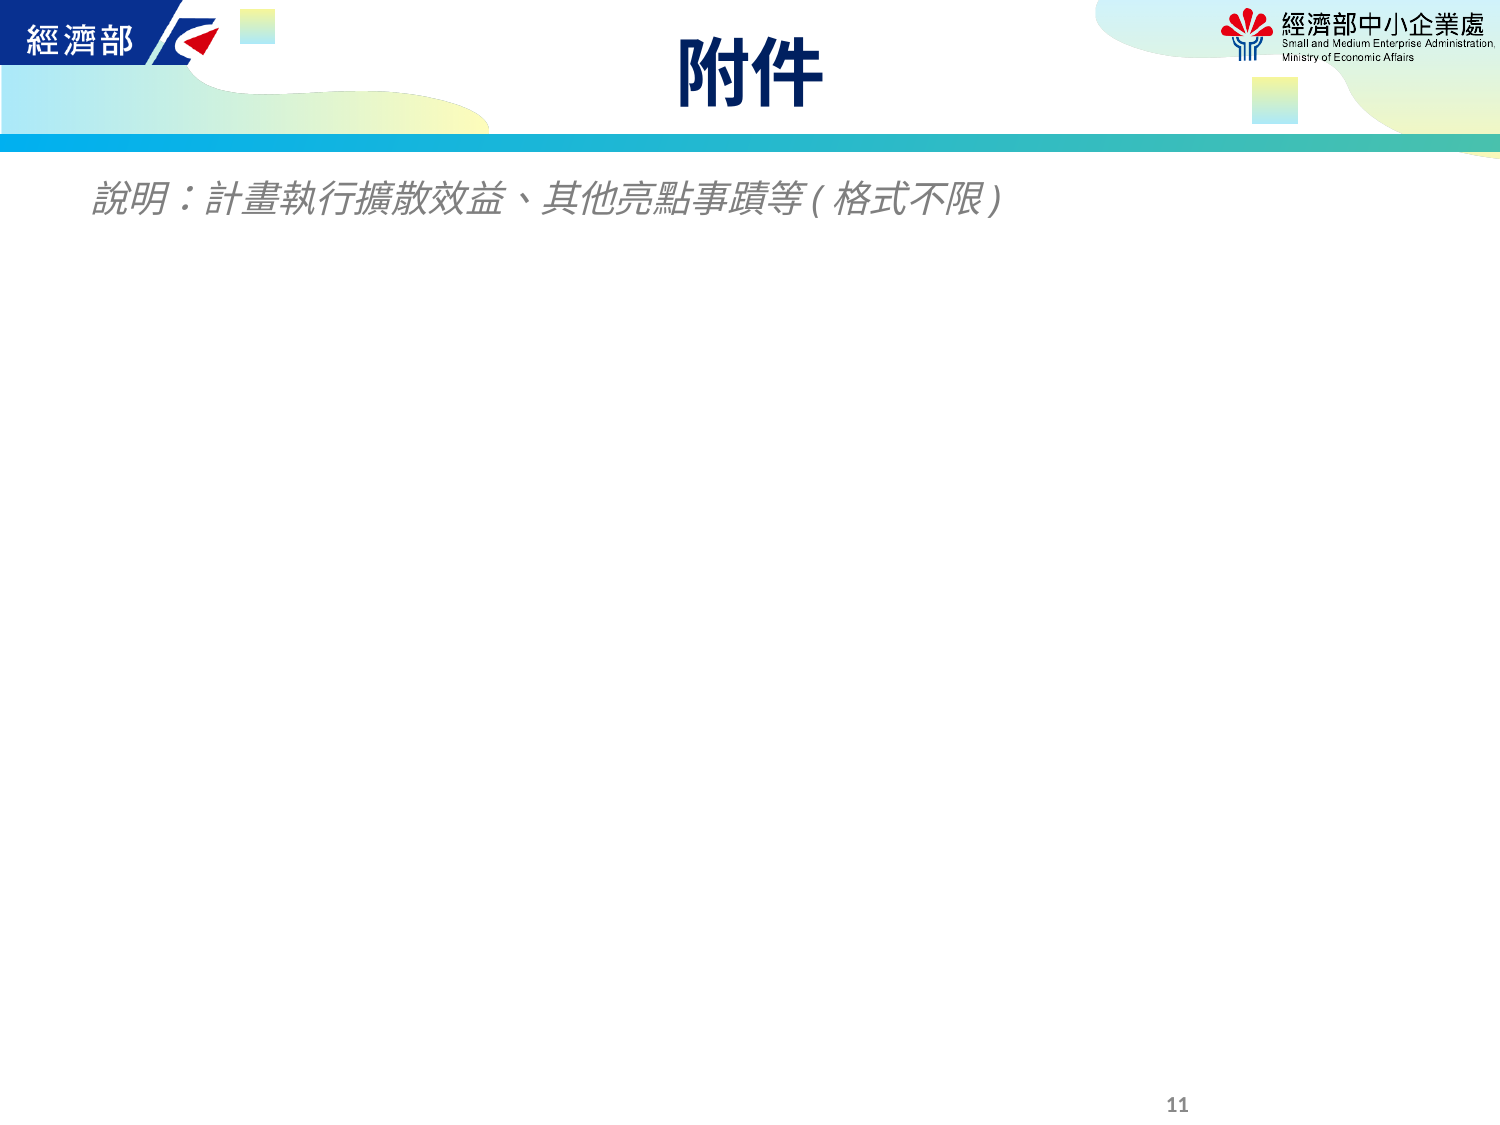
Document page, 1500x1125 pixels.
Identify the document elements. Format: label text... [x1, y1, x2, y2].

text_box 說明：計畫執行擴散效益、其他亮點事蹟等(格式不限) [75, 170, 1426, 228]
title 附件 [0, 0, 1500, 142]
text_box 10 [1150, 1073, 1500, 1125]
